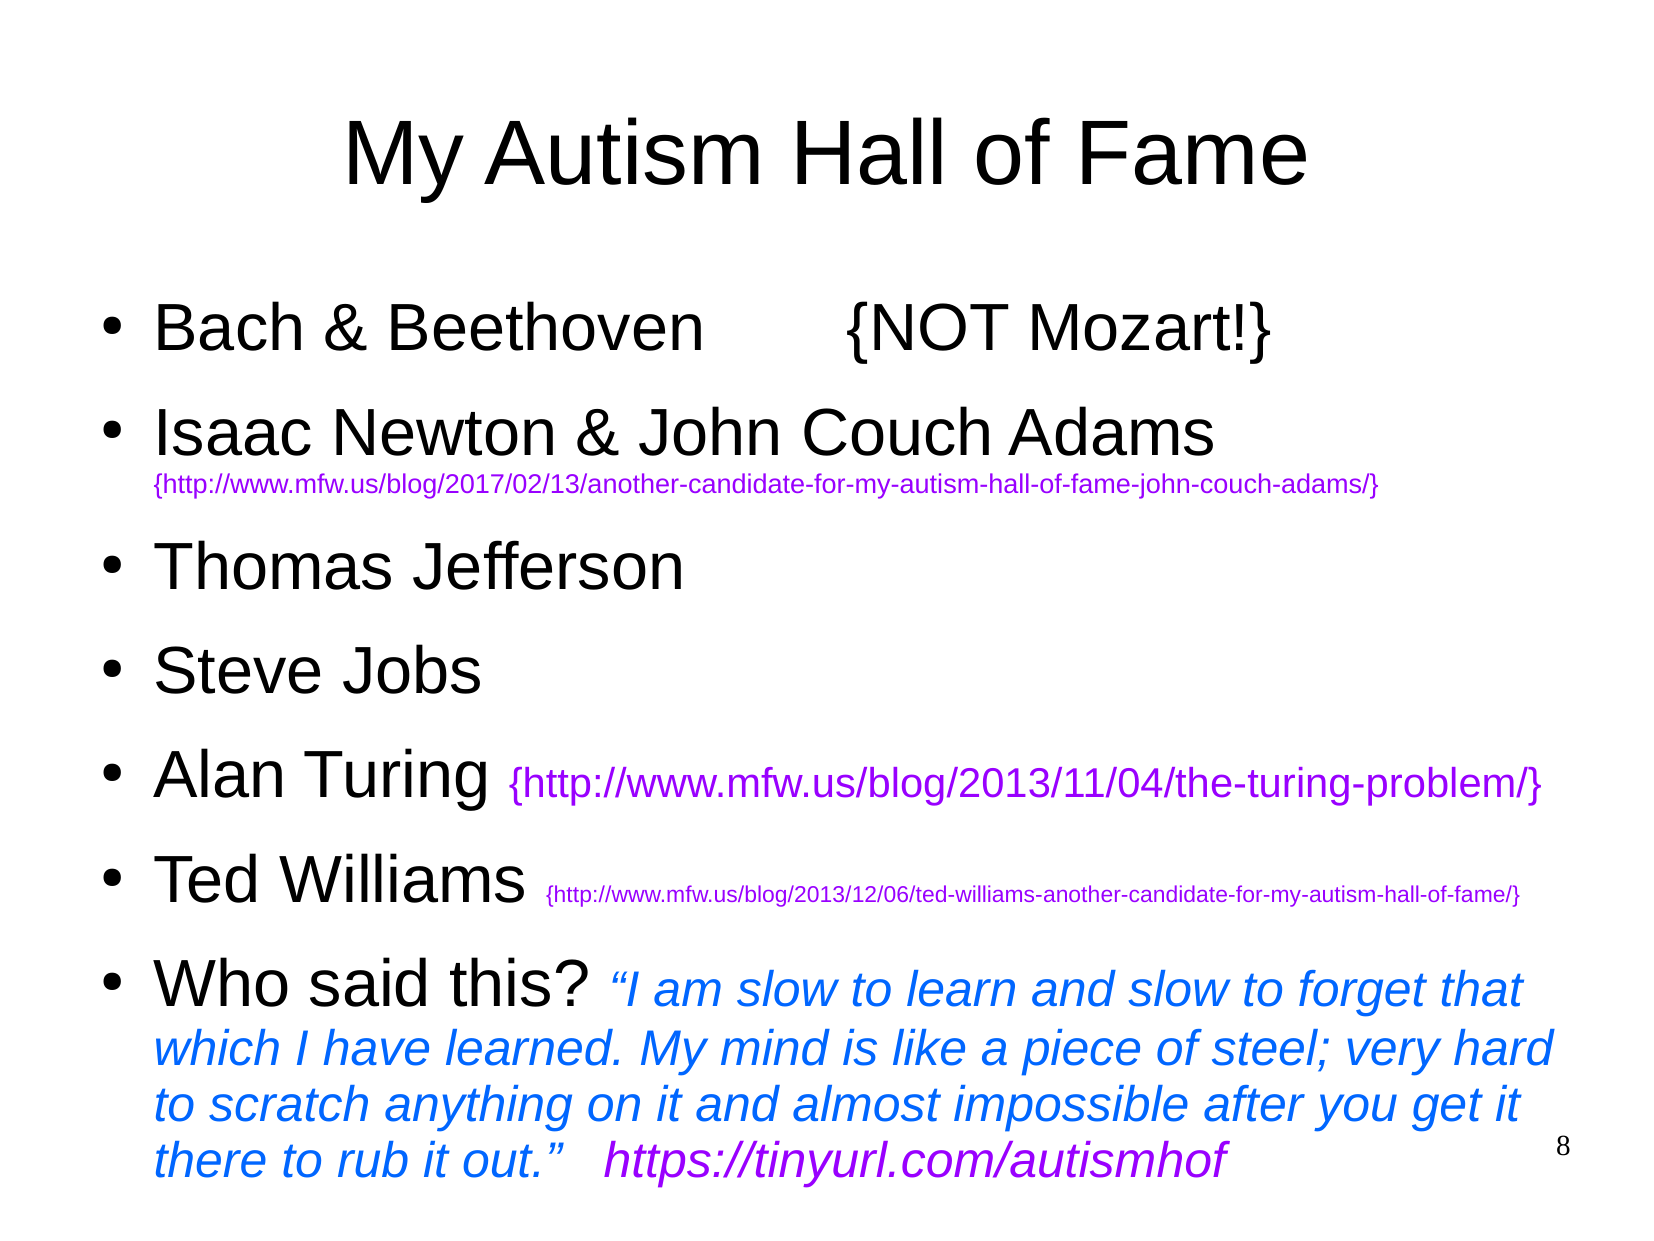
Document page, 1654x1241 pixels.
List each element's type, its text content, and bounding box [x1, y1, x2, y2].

list Bach & Beethoven {NOT Mozart!} Isaac Newton & John Couch Adams {http://www.mfw.us/blog/2017/02/13/another-candidate-for-my-autism-hall-of-fame-john-couch-adams/} Thomas Jefferson Steve Jobs Alan Turing {http://www.mfw.us/blog/2013/11/04/the-turing-problem/} Ted Williams {http://www.mfw.us/blog/2013/12/06/ted-williams-another-candidate-for-my-autism-hall-of-fame/} Who said this? “I am slow to learn and slow to forget that which I have learned. My mind is like a piece of steel; very hard to scratch anything on it and almost impossible after you get it there to rub it out.” https://tinyurl.com/autismhof [82, 290, 1571, 1187]
title My Autism Hall of Fame [82, 49, 1571, 257]
